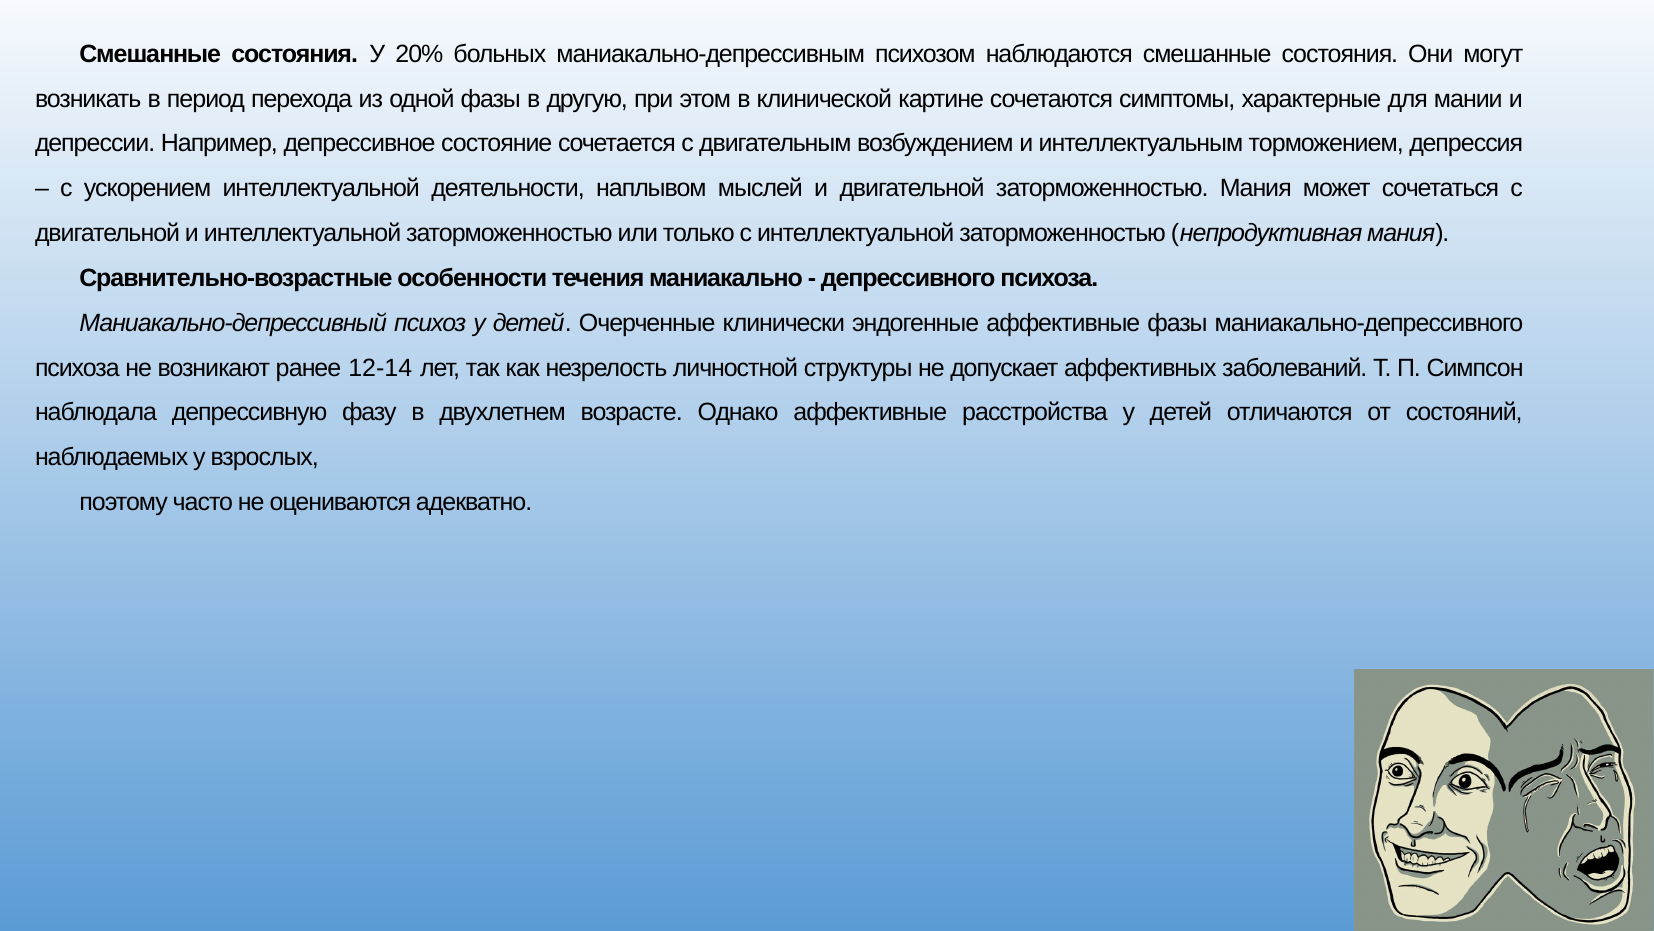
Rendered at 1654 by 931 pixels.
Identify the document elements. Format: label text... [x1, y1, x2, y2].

list Смешанные состояния. У 20% больных маниакально-депрессивным психозом наблюдаются смешанные состояния. Они могут возникать в период перехода из одной фазы в другую, при этом в клинической картине сочетаются симптомы, характерные для мании и депрессии. Например, депрессивное состояние сочетается с двигательным возбуждением и интеллектуальным торможением, депрессия – с ускорением интеллектуальной деятельности, наплывом мыслей и двигательной заторможенностью. Мания может сочетаться с двигательной и интеллектуальной заторможенностью или только с интеллектуальной заторможенностью (непродуктивная мания). Сравнительно-возрастные особенности течения маниакально - депрессивного психоза. Маниакально-депрессивный психоз у детей. Очерченные клинически эндогенные аффективные фазы маниакально-депрессивного психоза не возникают ранее 12-14 лет, так как незрелость личностной структуры не допускает аффективных заболеваний. Т. П. Симпсон наблюдала депрессивную фазу в двухлетнем возрасте. Однако аффективные расстройства у детей отличаются от состояний, наблюдаемых у взрослых, поэтому часто не оцениваются адекватно. [35, 22, 1524, 562]
picture [1354, 669, 1654, 931]
